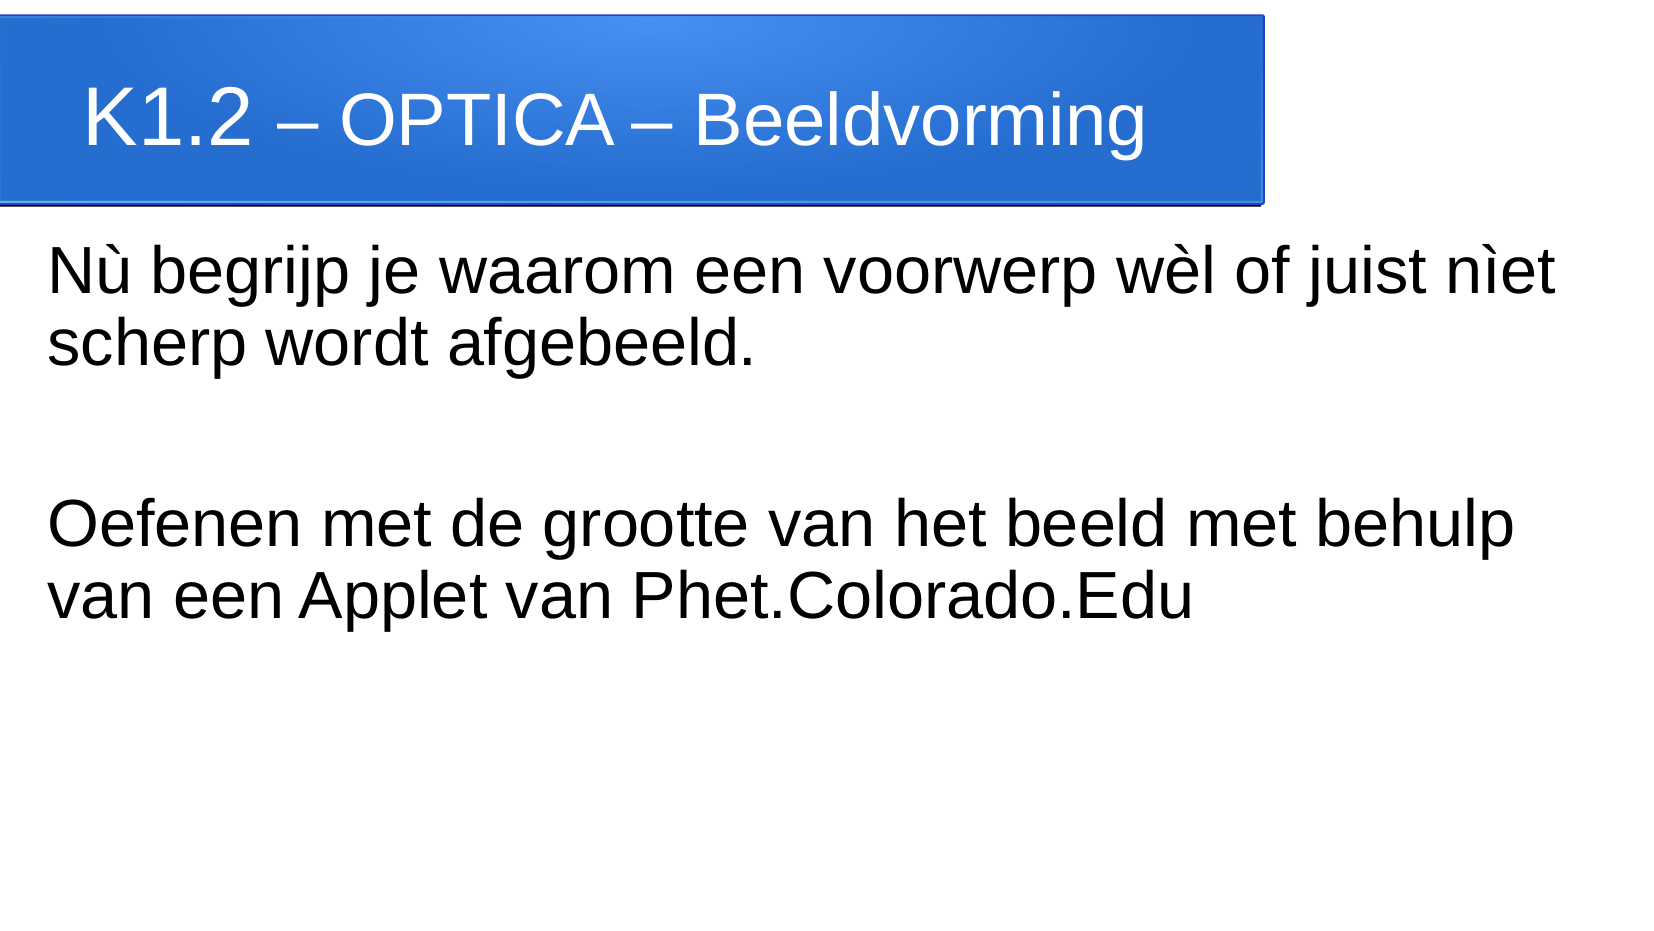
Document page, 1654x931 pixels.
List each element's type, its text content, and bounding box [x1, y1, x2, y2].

title K1.2 – OPTICA – Beeldvorming [82, 35, 1235, 189]
subtitle Nù begrijp je waarom een voorwerp wèl of juist nìet scherp wordt afgebeeld. Oefenen met de grootte van het beeld met behulp van een Applet van Phet.Colorado.Edu [47, 236, 1607, 922]
